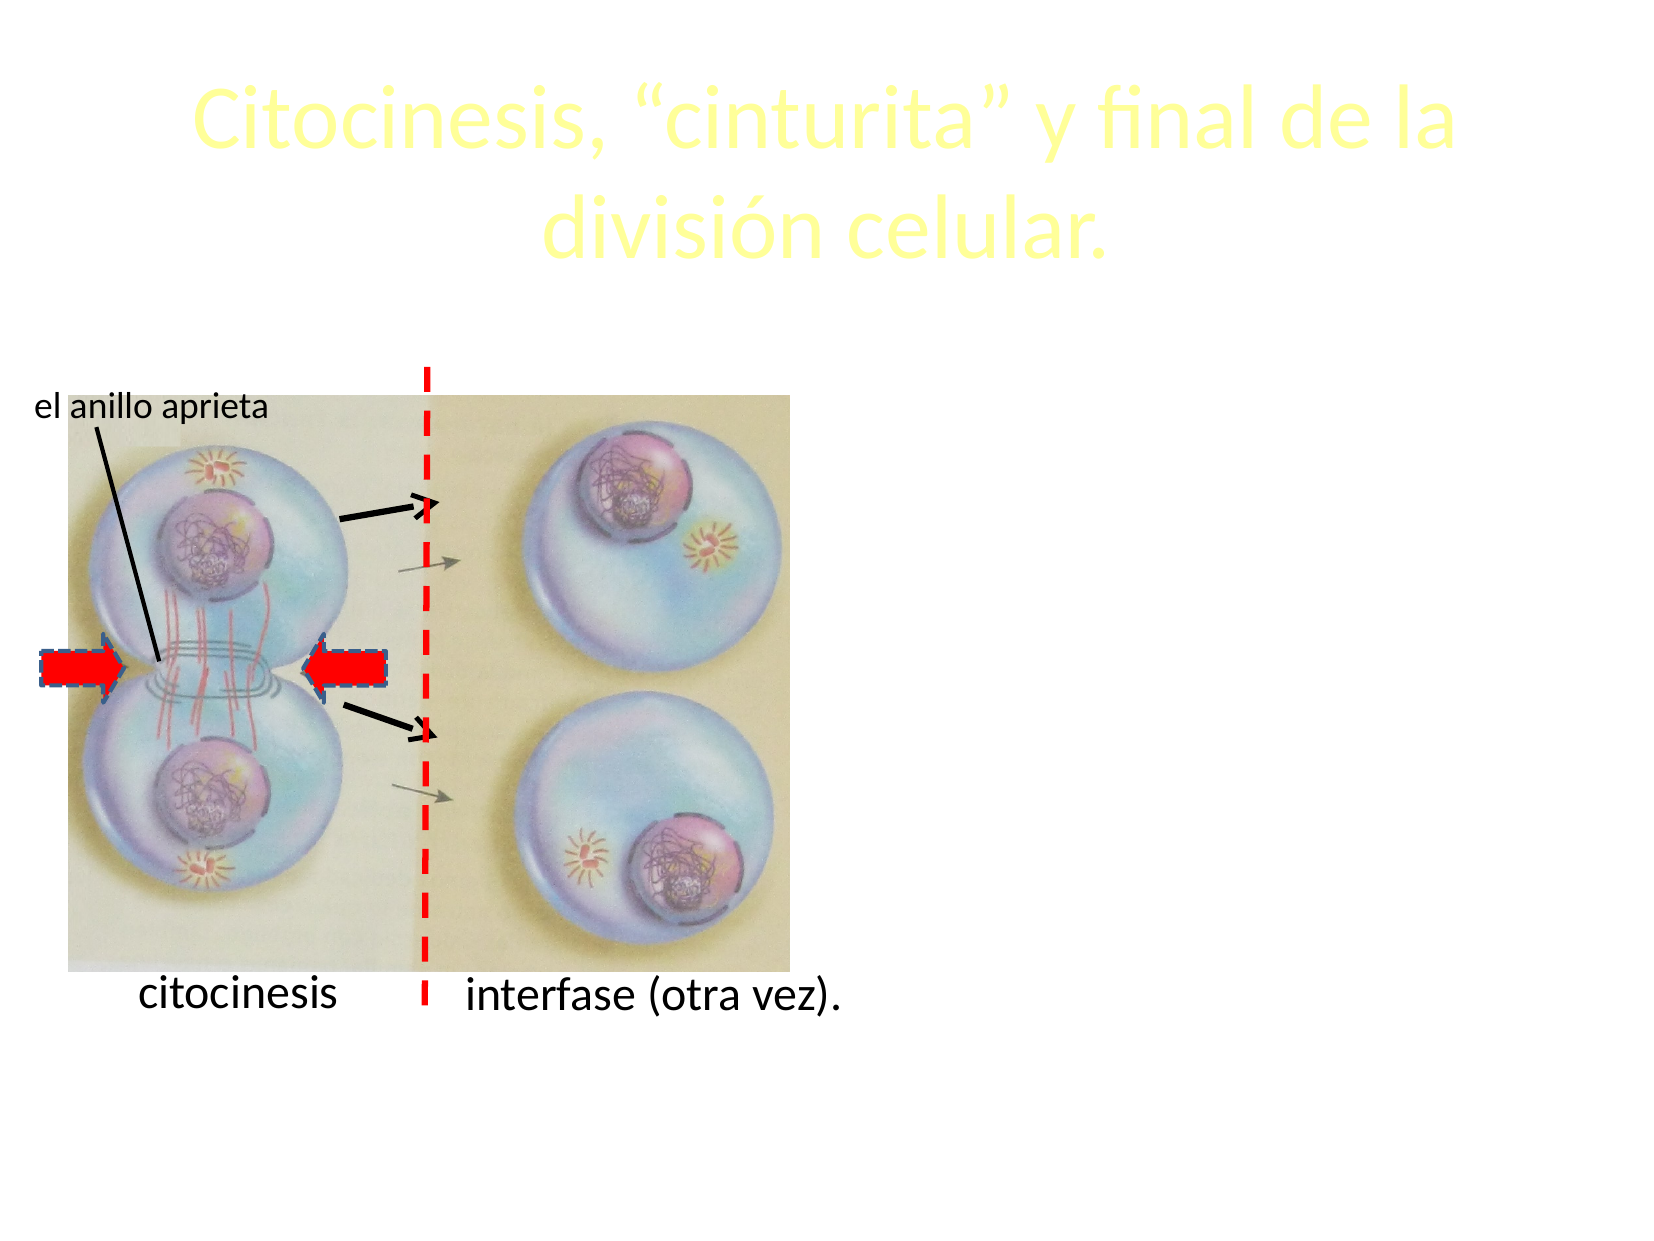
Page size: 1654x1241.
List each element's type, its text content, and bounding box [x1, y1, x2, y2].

picture [68, 395, 790, 972]
text_box interfase (otra vez). [450, 955, 858, 1028]
title Citocinesis, “cinturita” y final de la división celular. [82, 49, 1571, 257]
text_box el anillo aprieta [19, 374, 322, 434]
text_box citocinesis [123, 953, 355, 1026]
text_box [0, 366, 1650, 1029]
